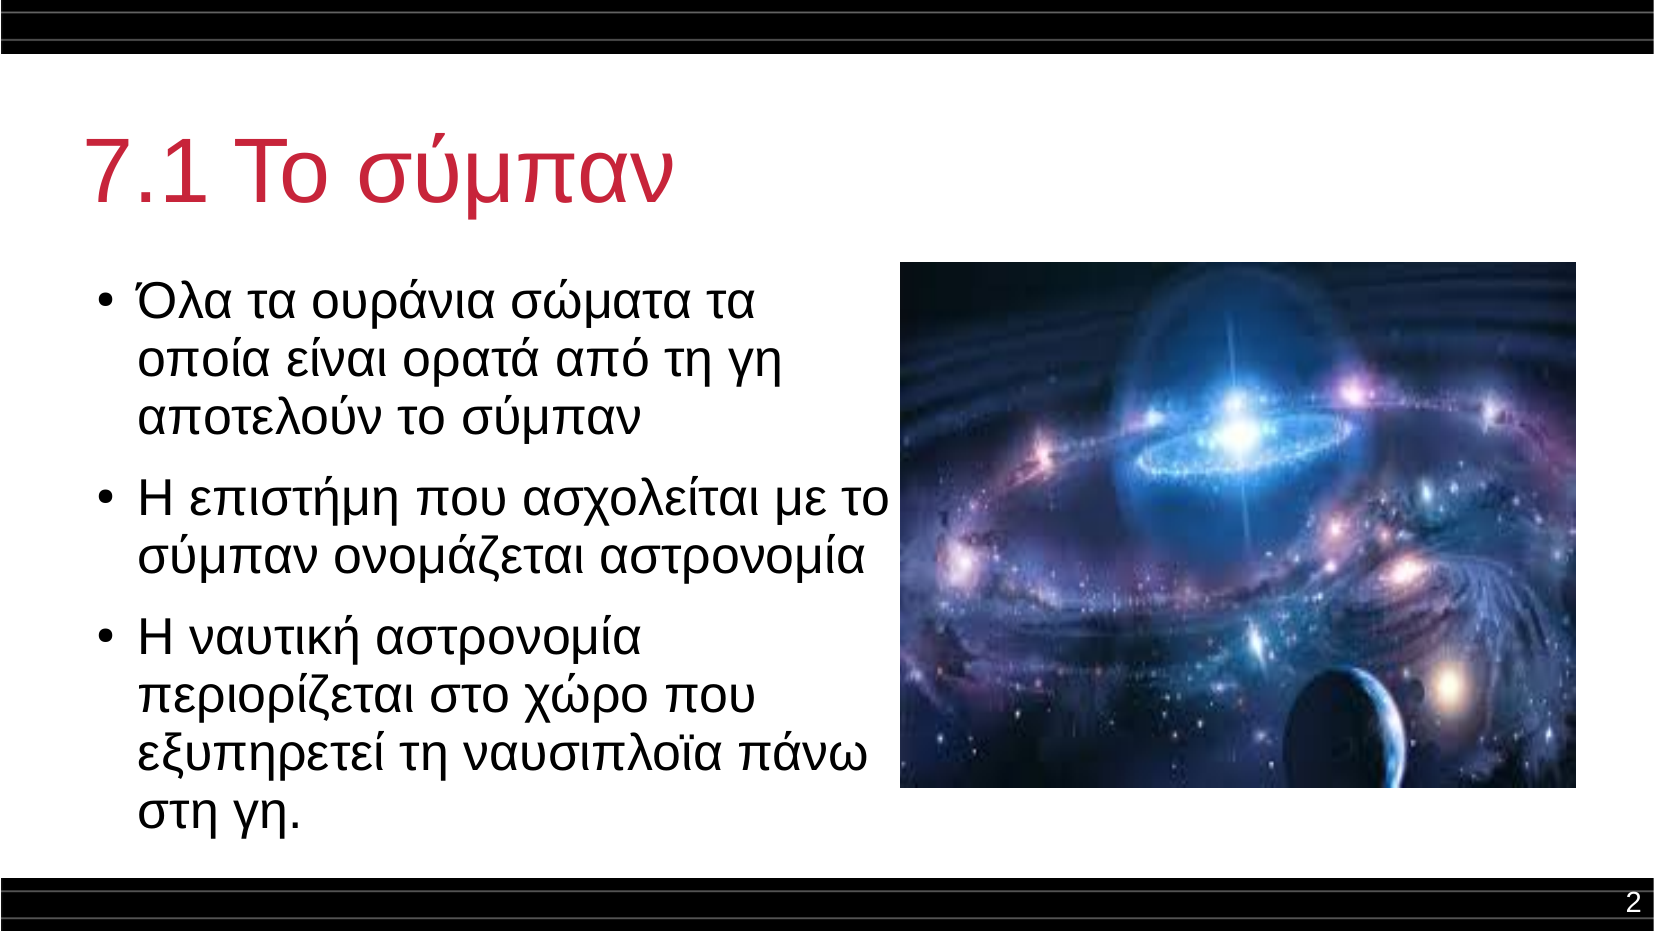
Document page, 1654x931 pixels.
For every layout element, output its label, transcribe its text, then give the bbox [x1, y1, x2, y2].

picture [1, 0, 1654, 54]
picture [1, 878, 1654, 931]
picture [900, 262, 1576, 788]
title 7.1 Το σύμπαν [82, 92, 1571, 249]
list Όλα τα ουράνια σώματα τα οποία είναι ορατά από τη γη αποτελούν το σύμπαν Η επιστήμη που ασχολείται με το σύμπαν ονομάζεται αστρονομία Η ναυτική αστρονομία περιορίζεται στο χώρο που εξυπηρετεί τη ναυσιπλοϊα πάνω στη γη. [82, 271, 901, 851]
